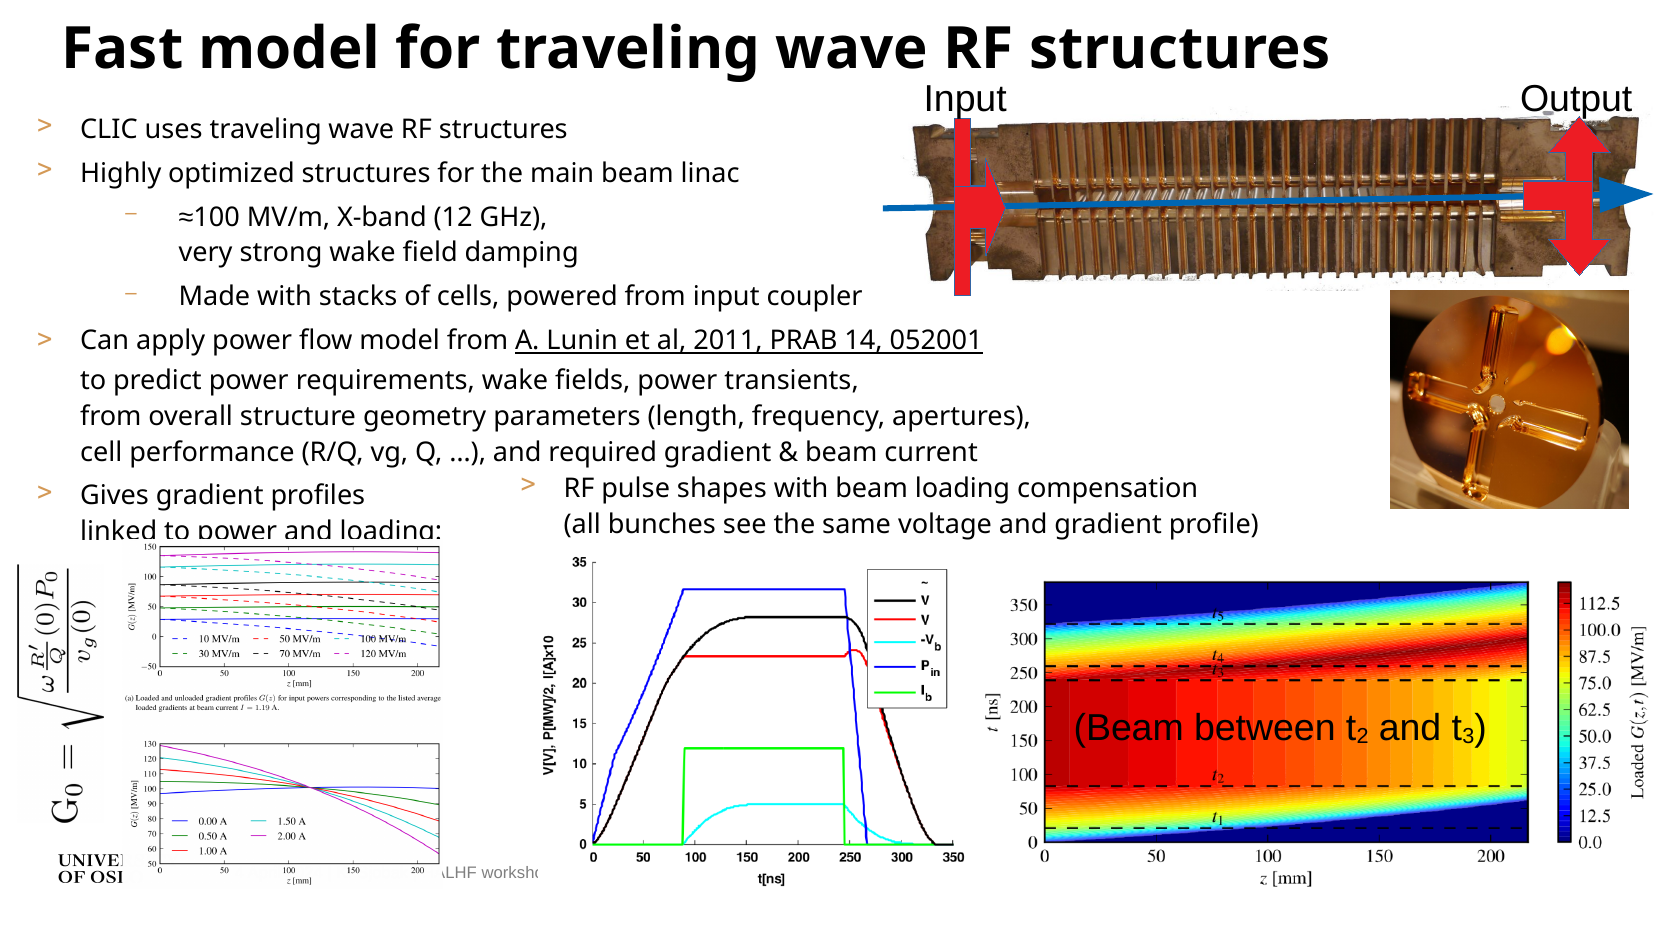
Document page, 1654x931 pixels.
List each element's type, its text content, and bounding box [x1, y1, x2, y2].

picture [17, 564, 104, 823]
text_box Input [908, 70, 1022, 128]
picture [900, 211, 954, 291]
text_box (Beam between t2 and t3) [1058, 699, 1502, 757]
picture [58, 539, 443, 889]
text_box CLIC uses traveling wave RF structures Highly optimized structures for the main beam linac ≈100 MV/m, X-band (12 GHz), very strong wake field damping Made with stacks of cells, powered from input coupler Can apply power flow model from A. Lunin et al, 2011, PRAB 14, 052001 to predict power requirements, wake fields, power transients, from overall structure geometry parameters (length, frequency, apertures), cell performance (R/Q, vg, Q, …), and required gradient & beam current Gives gradient profiles linked to power and loading: [28, 99, 1390, 879]
picture [971, 106, 1568, 203]
text_box Fast model for traveling wave RF structures [53, 2, 1654, 106]
text_box Output [1505, 70, 1648, 128]
picture [538, 547, 1654, 896]
text_box [1523, 128, 1611, 276]
picture [900, 106, 954, 204]
picture [971, 195, 1654, 509]
picture [1591, 106, 1654, 193]
text_box [954, 128, 1006, 296]
text_box RF pulse shapes with beam loading compensation (all bunches see the same voltage and gradient profile) [512, 458, 1446, 879]
